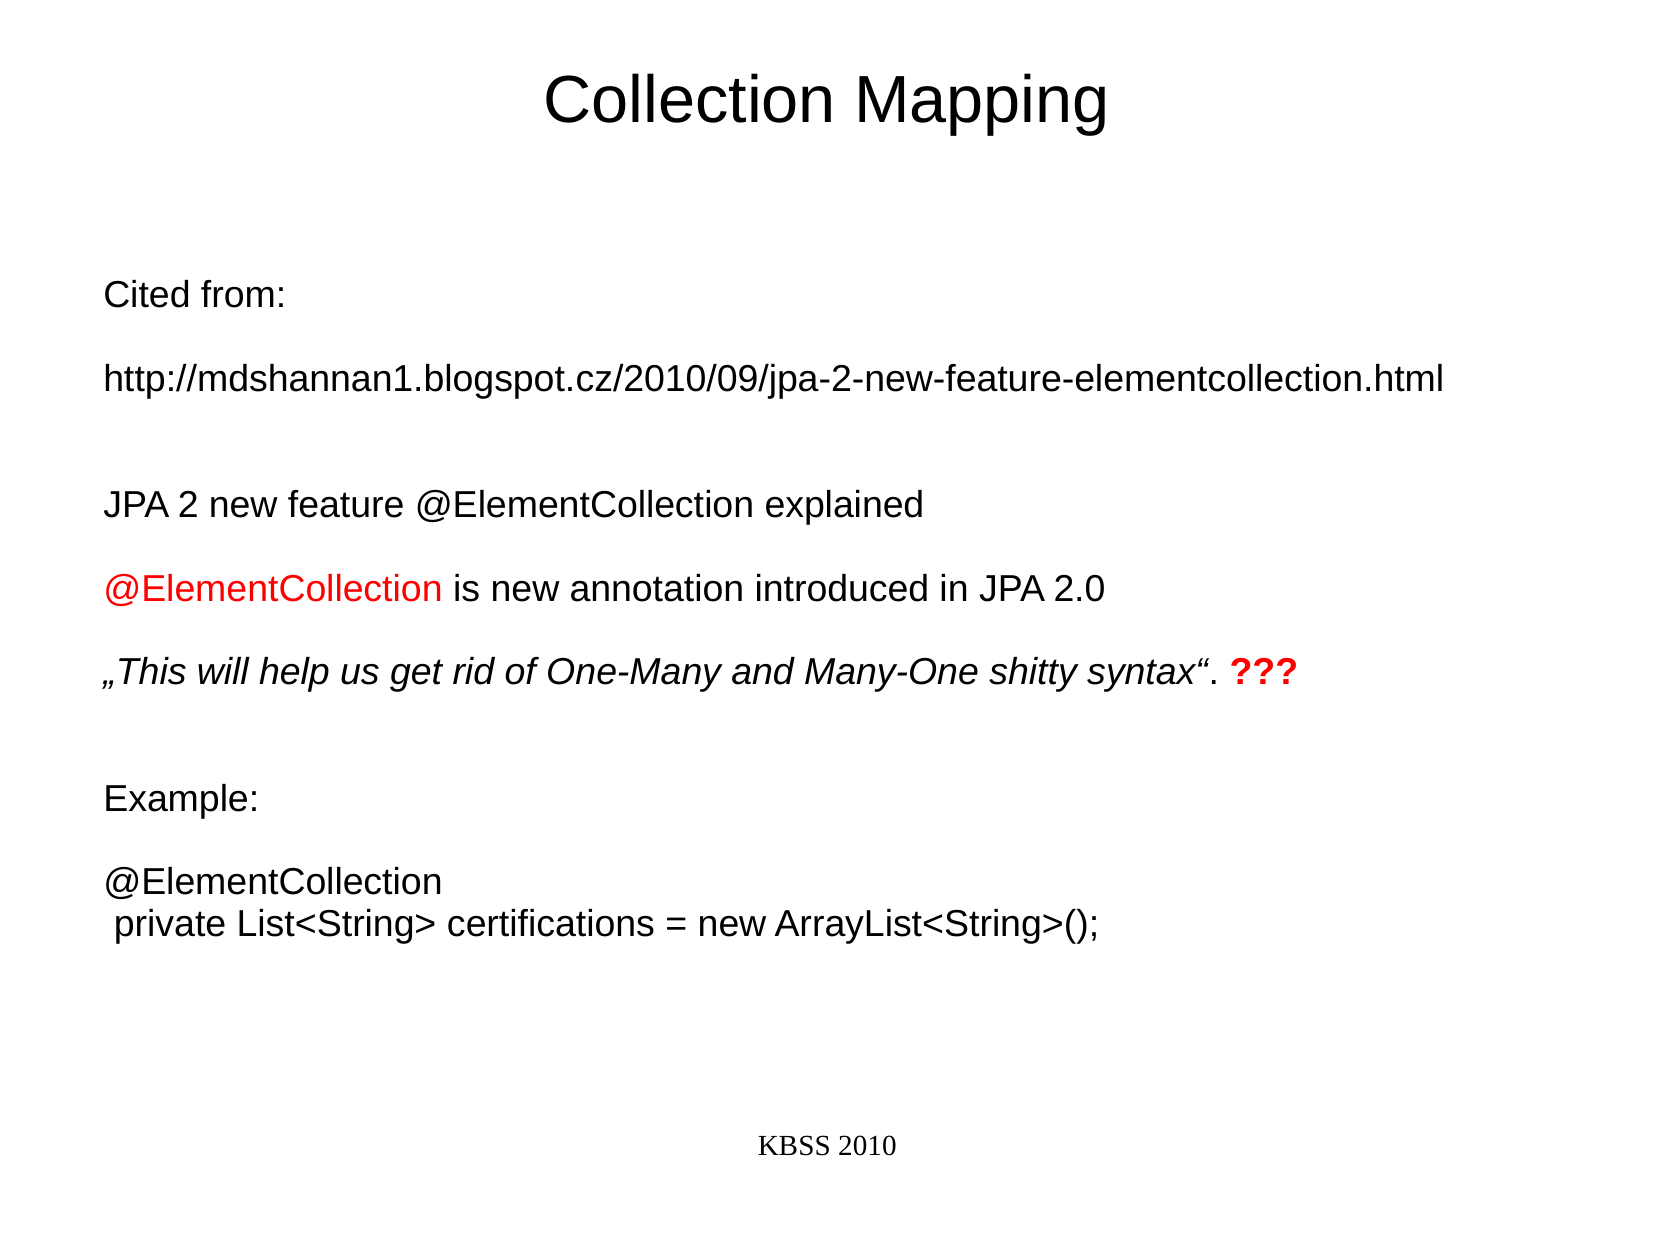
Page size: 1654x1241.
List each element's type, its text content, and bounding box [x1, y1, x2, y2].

text_box Cited from: http://mdshannan1.blogspot.cz/2010/09/jpa-2-new-feature-elementcollection.html JPA 2 new feature @ElementCollection explained @ElementCollection is new annotation introduced in JPA 2.0 „This will help us get rid of One-Many and Many-One shitty syntax“. ??? Example: @ElementCollection private List<String> certifications = new ArrayList<String>(); [88, 265, 1511, 995]
title Collection Mapping [82, 3, 1571, 196]
